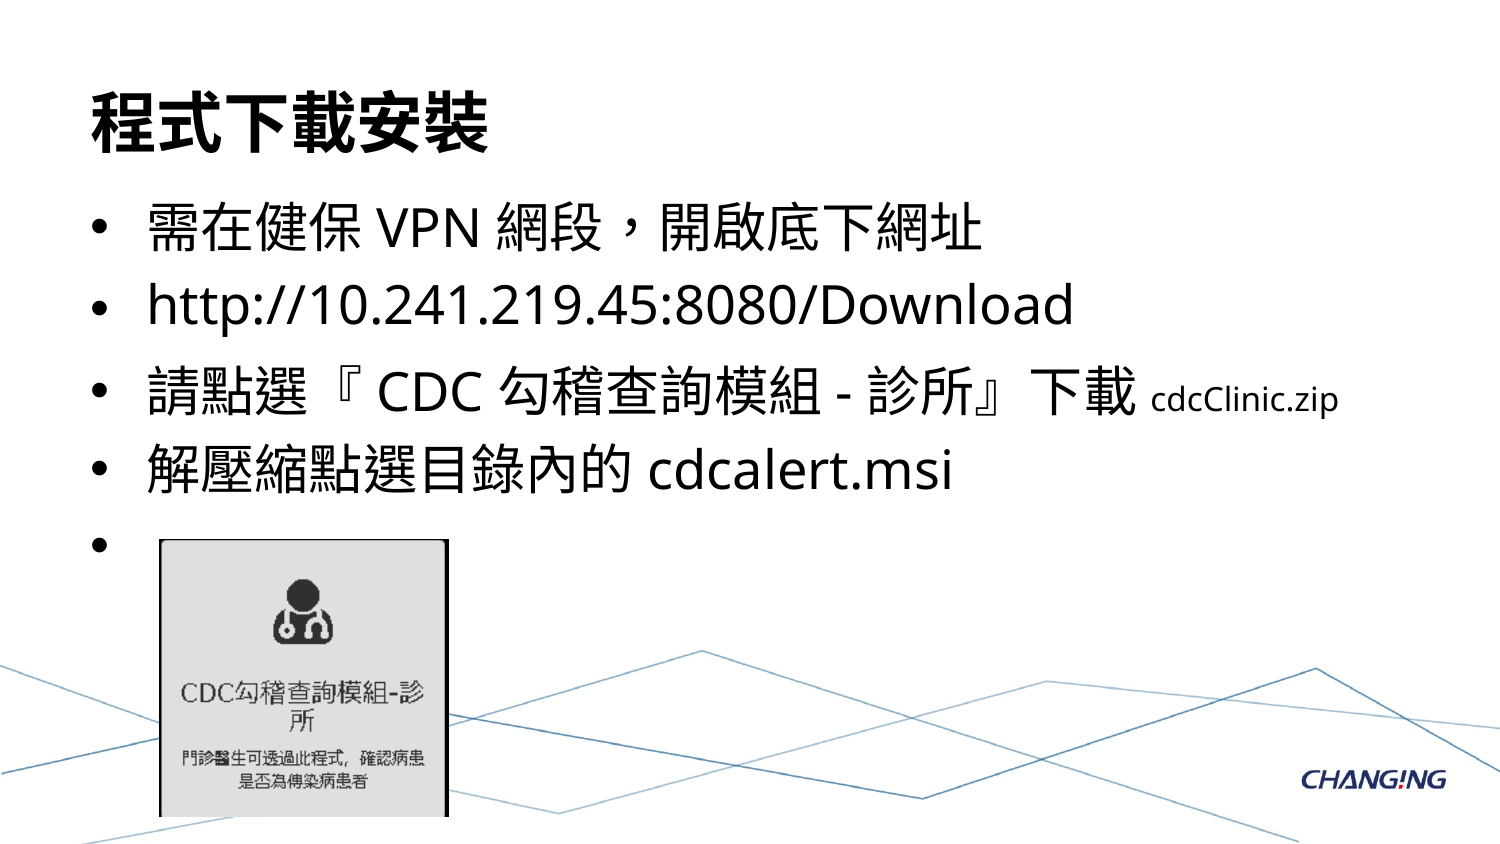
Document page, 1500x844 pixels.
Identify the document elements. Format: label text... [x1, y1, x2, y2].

title 程式下載安裝 [75, 67, 1426, 175]
picture [0, 0, 1500, 844]
list 需在健保VPN網段，開啟底下網址 http://10.241.219.45:8080/Download 請點選『CDC勾稽查詢模組-診所』下載cdcClinic.zip 解壓縮點選目錄內的cdcalert.msi [75, 185, 1426, 743]
